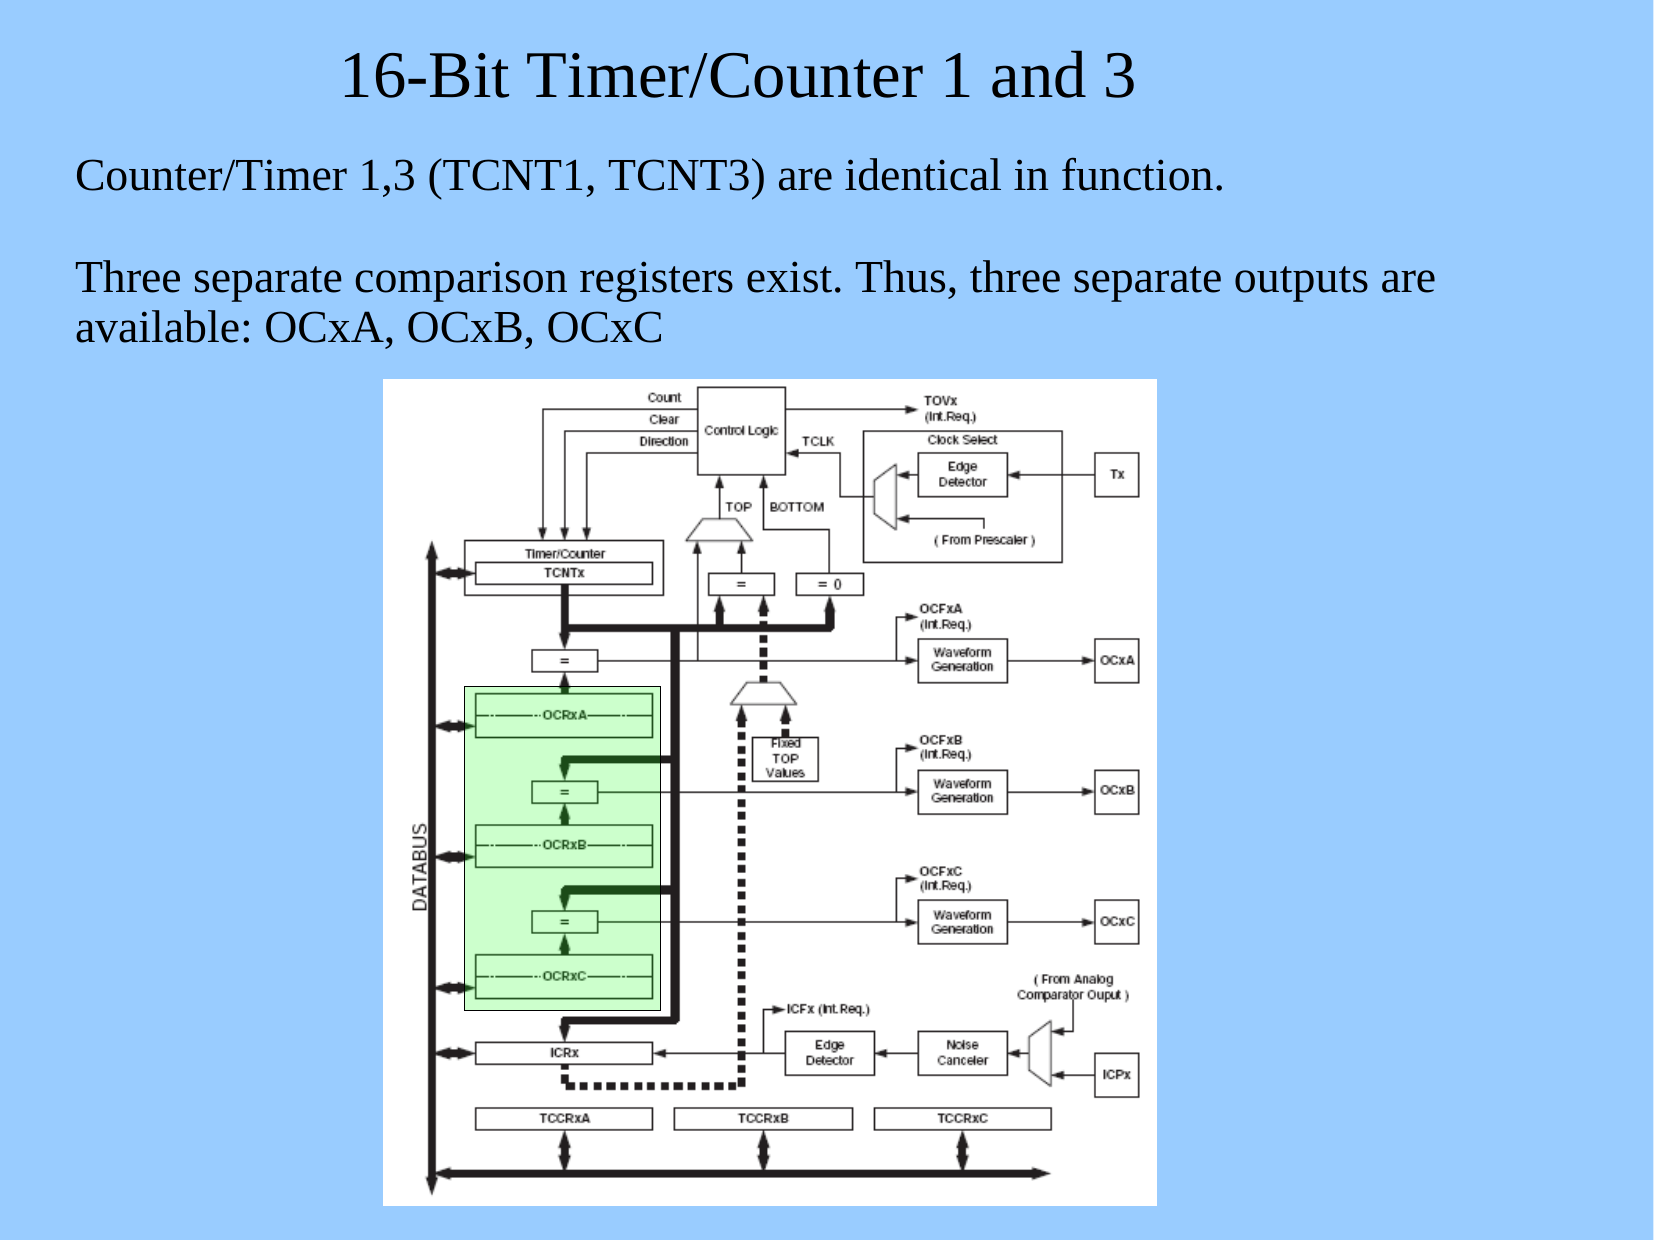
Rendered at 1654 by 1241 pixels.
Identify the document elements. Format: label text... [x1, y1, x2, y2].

text_box [464, 686, 661, 1011]
picture [383, 379, 1157, 1206]
text_box Counter/Timer 1,3 (TCNT1, TCNT3) are identical in function. Three separate comparison registers exist. Thus, three separate outputs are available: OCxA, OCxB, OCxC [75, 150, 1576, 1241]
text_box 16-Bit Timer/Counter 1 and 3 [339, 38, 1201, 113]
